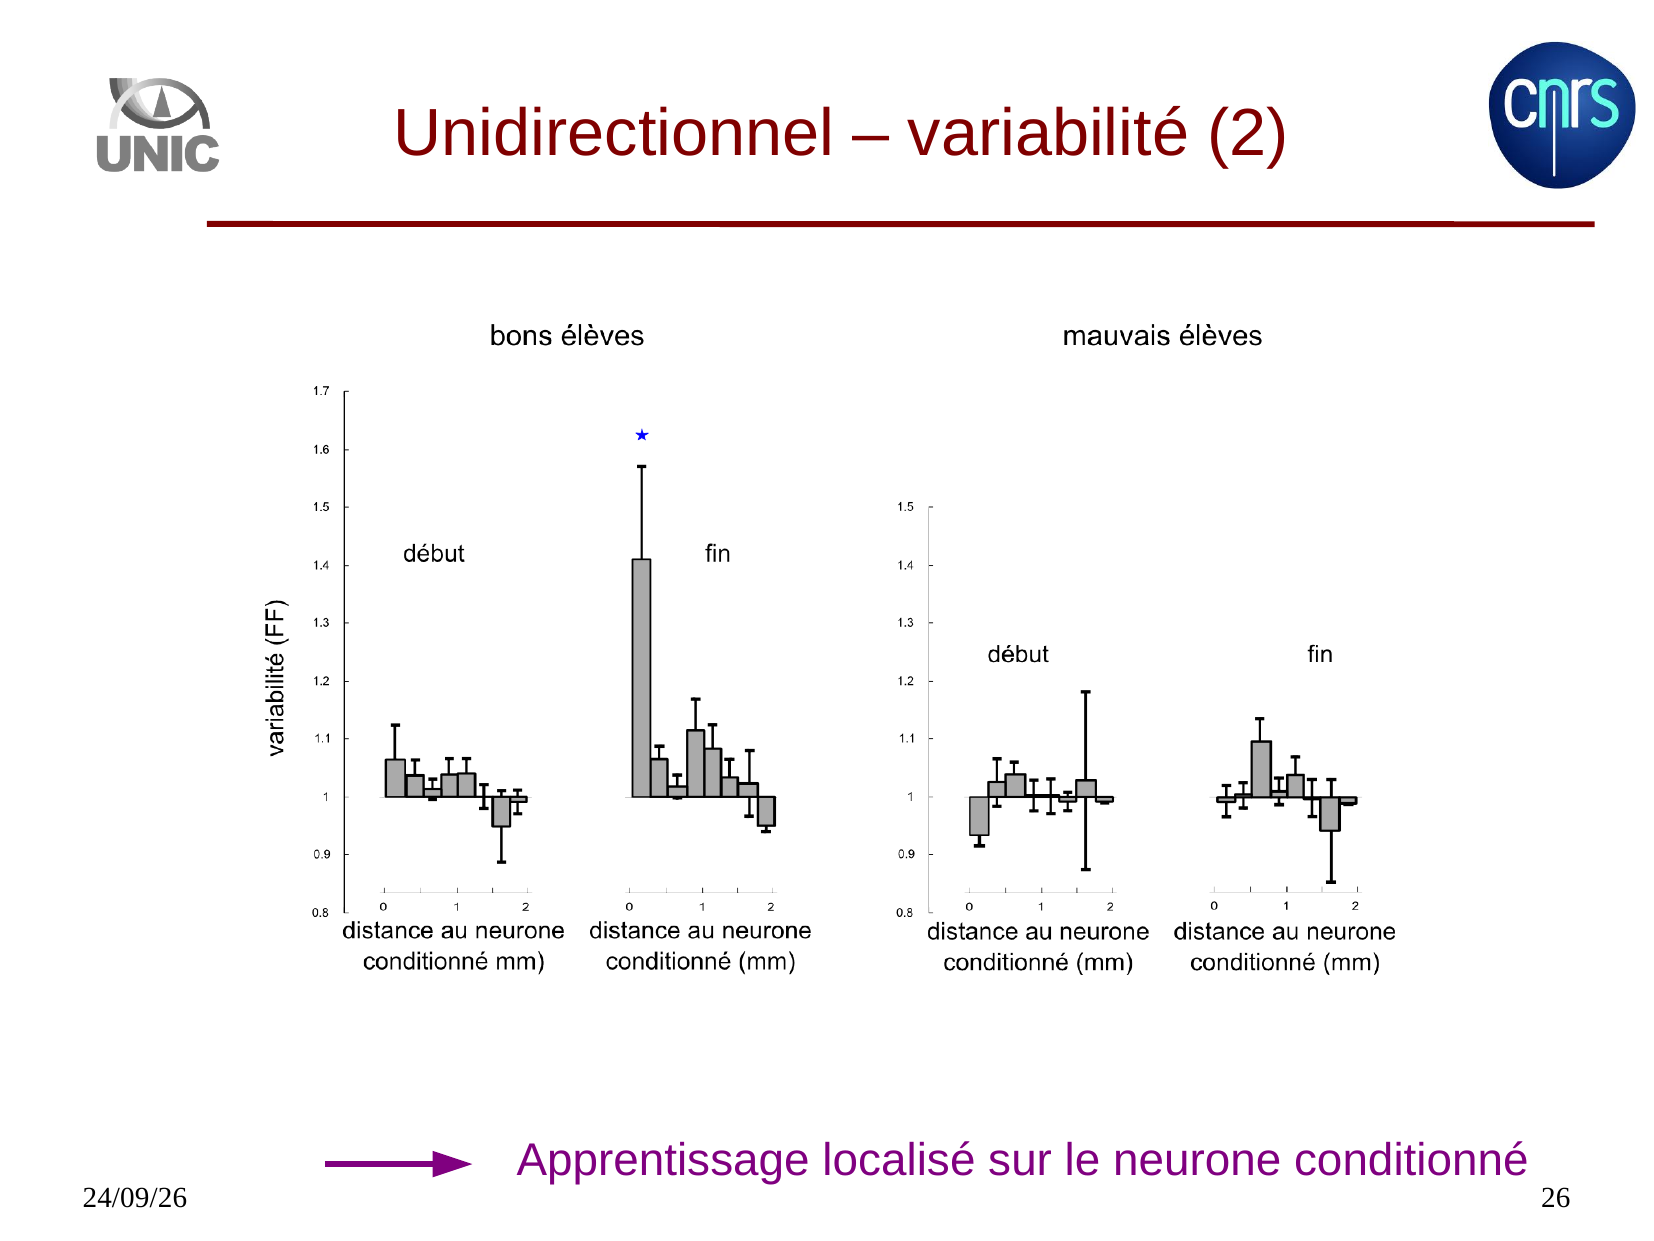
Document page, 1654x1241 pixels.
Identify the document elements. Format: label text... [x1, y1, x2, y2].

picture [265, 324, 1395, 975]
picture [1488, 41, 1636, 189]
text_box <numéro> [1185, 1192, 1571, 1215]
text_box Unidirectionnel – variabilité (2) [206, 88, 1477, 207]
picture [89, 65, 226, 187]
text_box 13/02/12 [82, 1180, 468, 1215]
text_box Apprentissage localisé sur le neurone conditionné [501, 1122, 1625, 1192]
